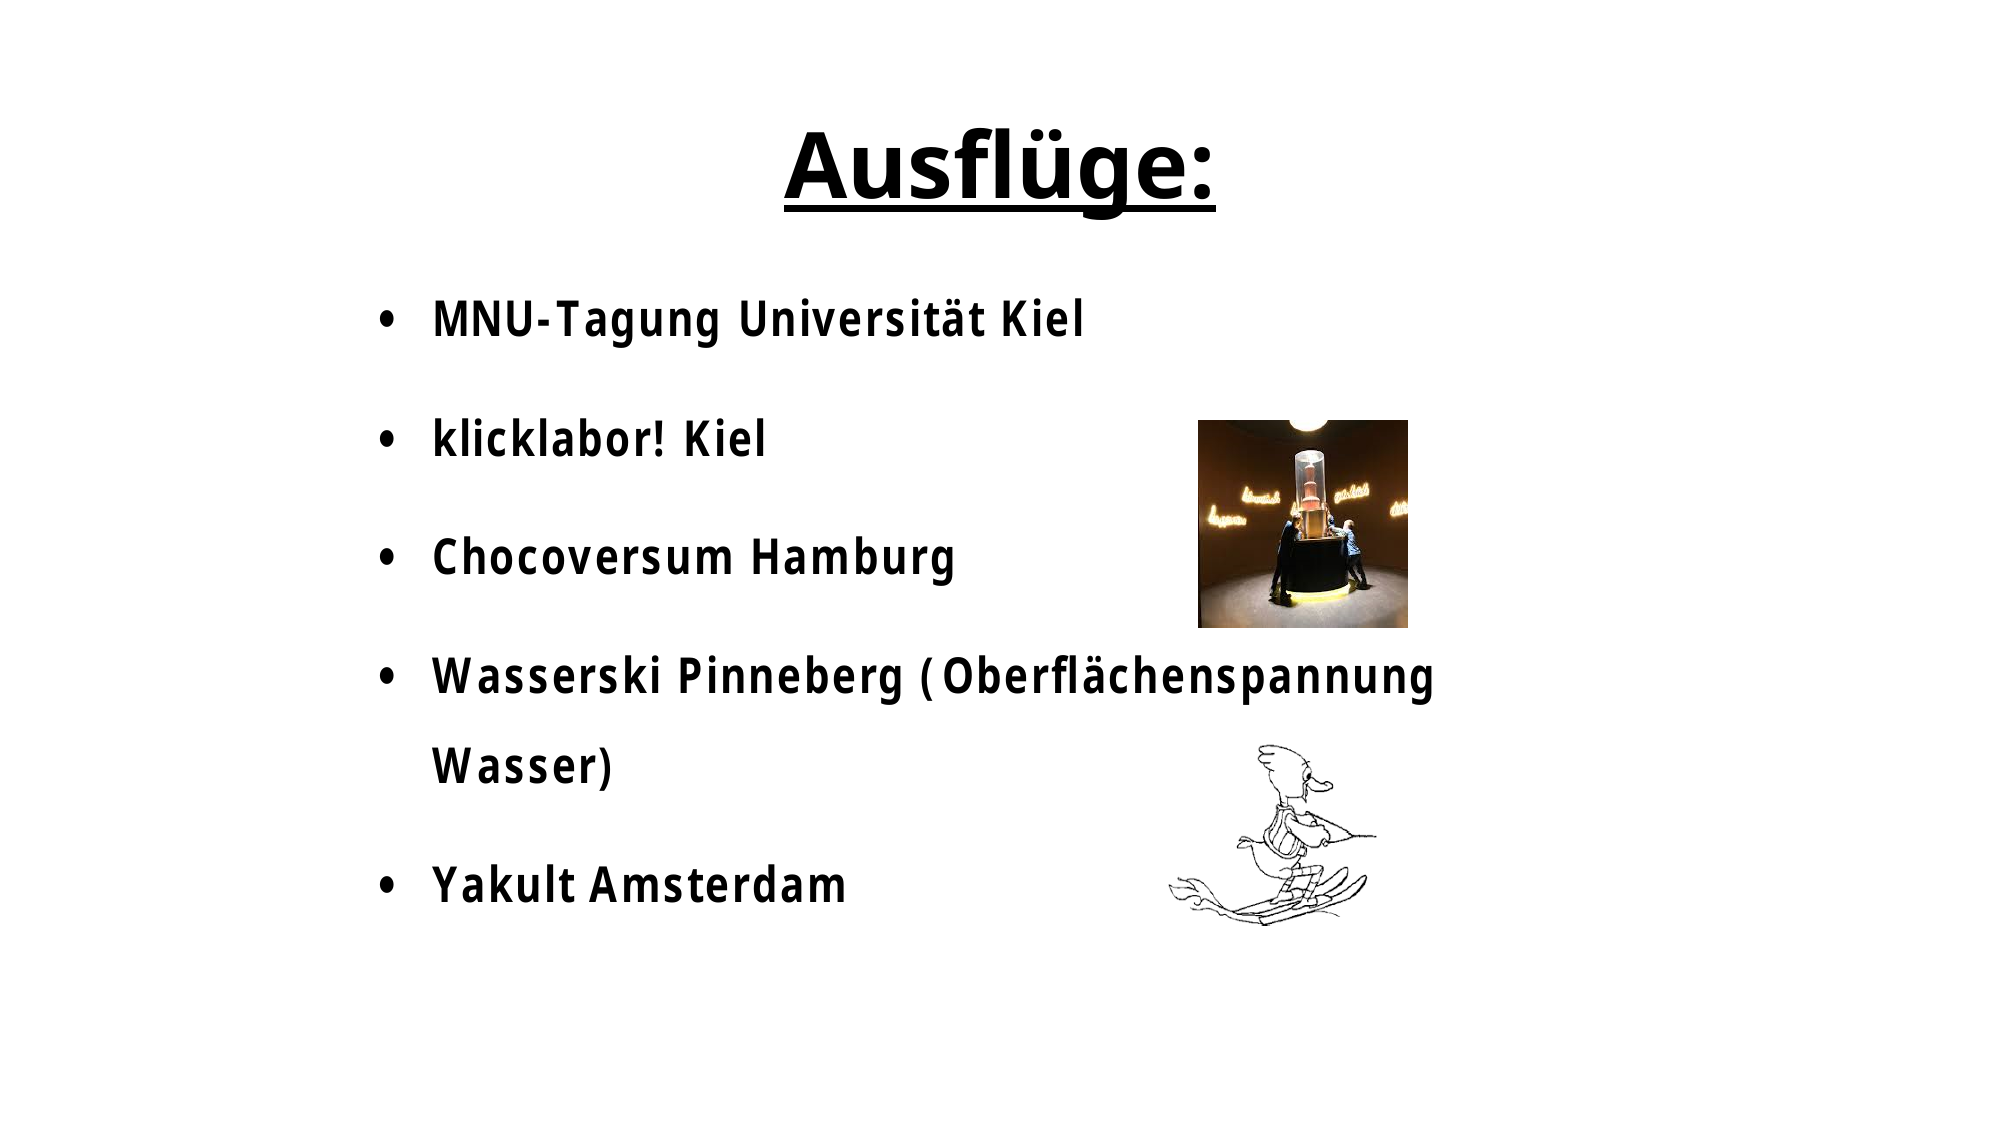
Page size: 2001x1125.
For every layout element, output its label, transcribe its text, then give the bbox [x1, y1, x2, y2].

title Ausflüge: [137, 59, 1863, 278]
picture [328, 287, 1633, 972]
